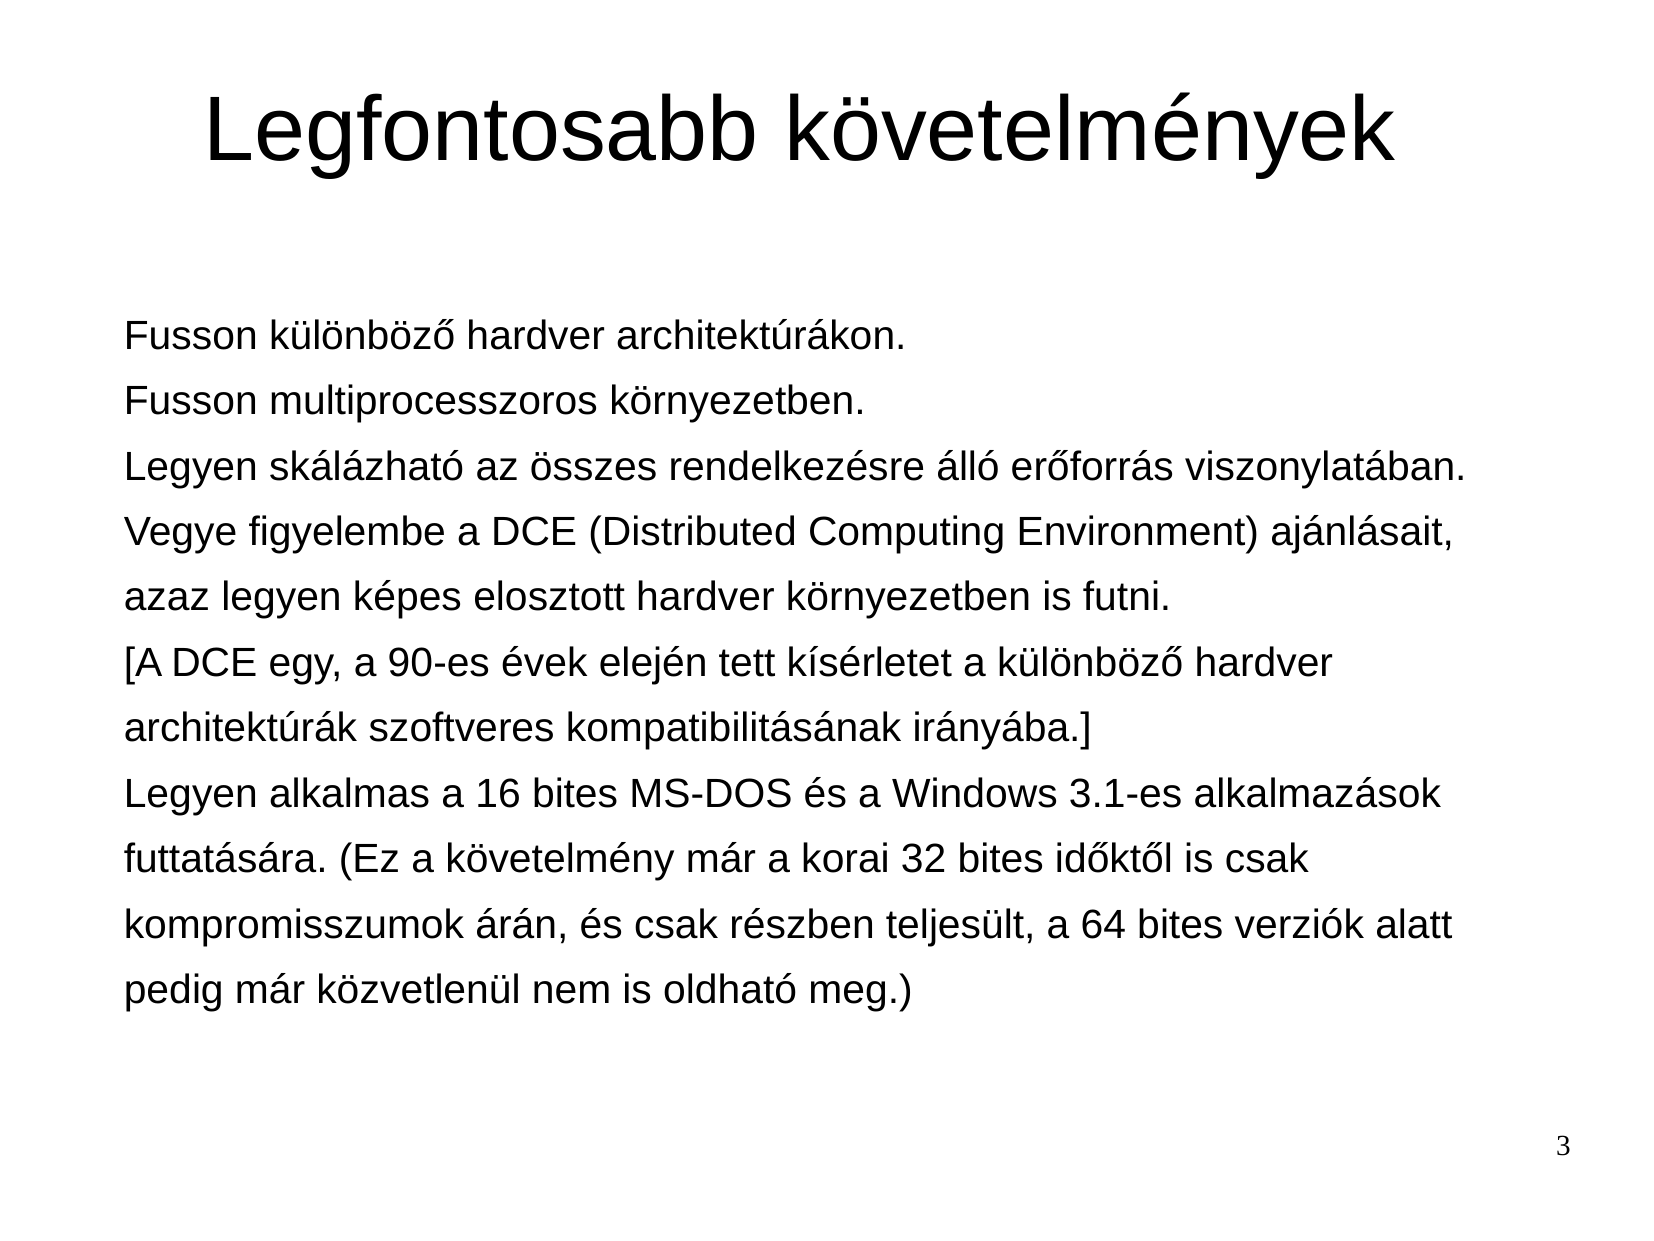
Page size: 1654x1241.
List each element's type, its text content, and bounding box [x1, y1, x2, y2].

list Fusson különböző hardver architektúrákon. Fusson multiprocesszoros környezetben. Legyen skálázható az összes rendelkezésre álló erőforrás viszonylatában. Vegye figyelembe a DCE (Distributed Computing Environment) ajánlásait, azaz legyen képes elosztott hardver környezetben is futni. [A DCE egy, a 90-es évek elején tett kísérletet a különböző hardver architektúrák szoftveres kompatibilitásának irányába.] Legyen alkalmas a 16 bites MS-DOS és a Windows 3.1-es alkalmazások futtatására. (Ez a követelmény már a korai 32 bites időktől is csak kompromisszumok árán, és csak részben teljesült, a 64 bites verziók alatt pedig már közvetlenül nem is oldható meg.) [23, 300, 1630, 1033]
title Legfontosabb követelmények [110, 20, 1517, 228]
